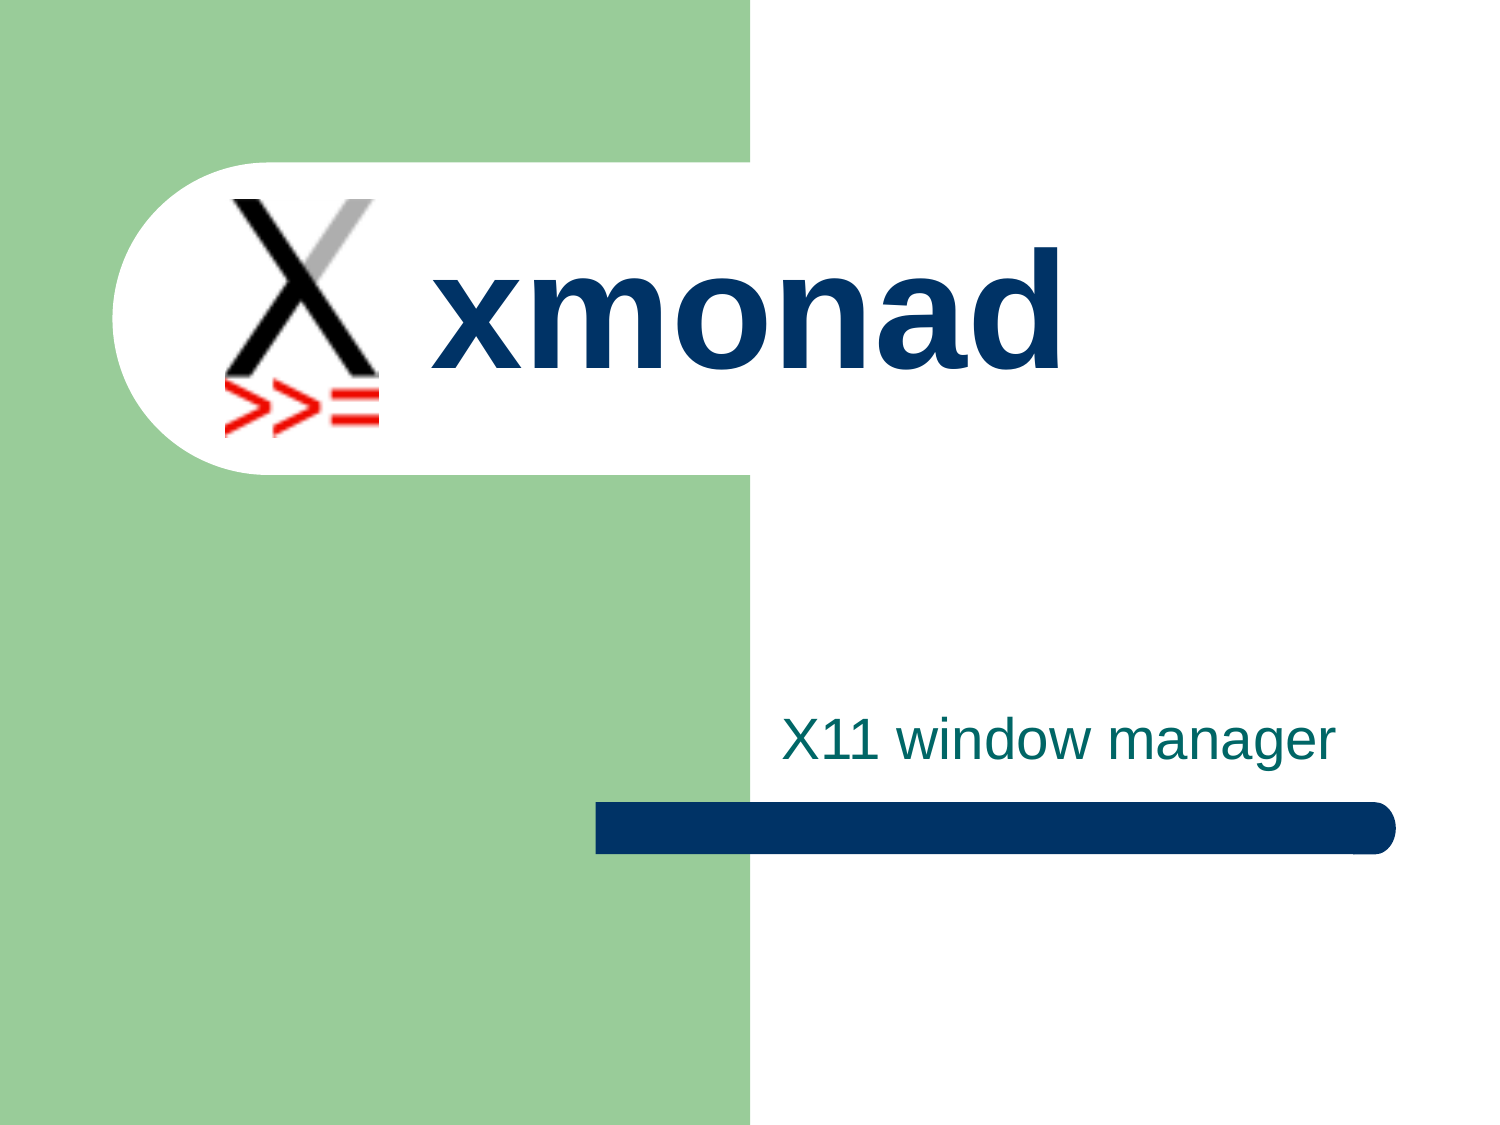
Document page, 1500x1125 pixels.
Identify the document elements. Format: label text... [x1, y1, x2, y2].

title xmonad [383, 208, 1117, 430]
subtitle X11 window manager [766, 480, 1426, 780]
picture [225, 199, 379, 438]
